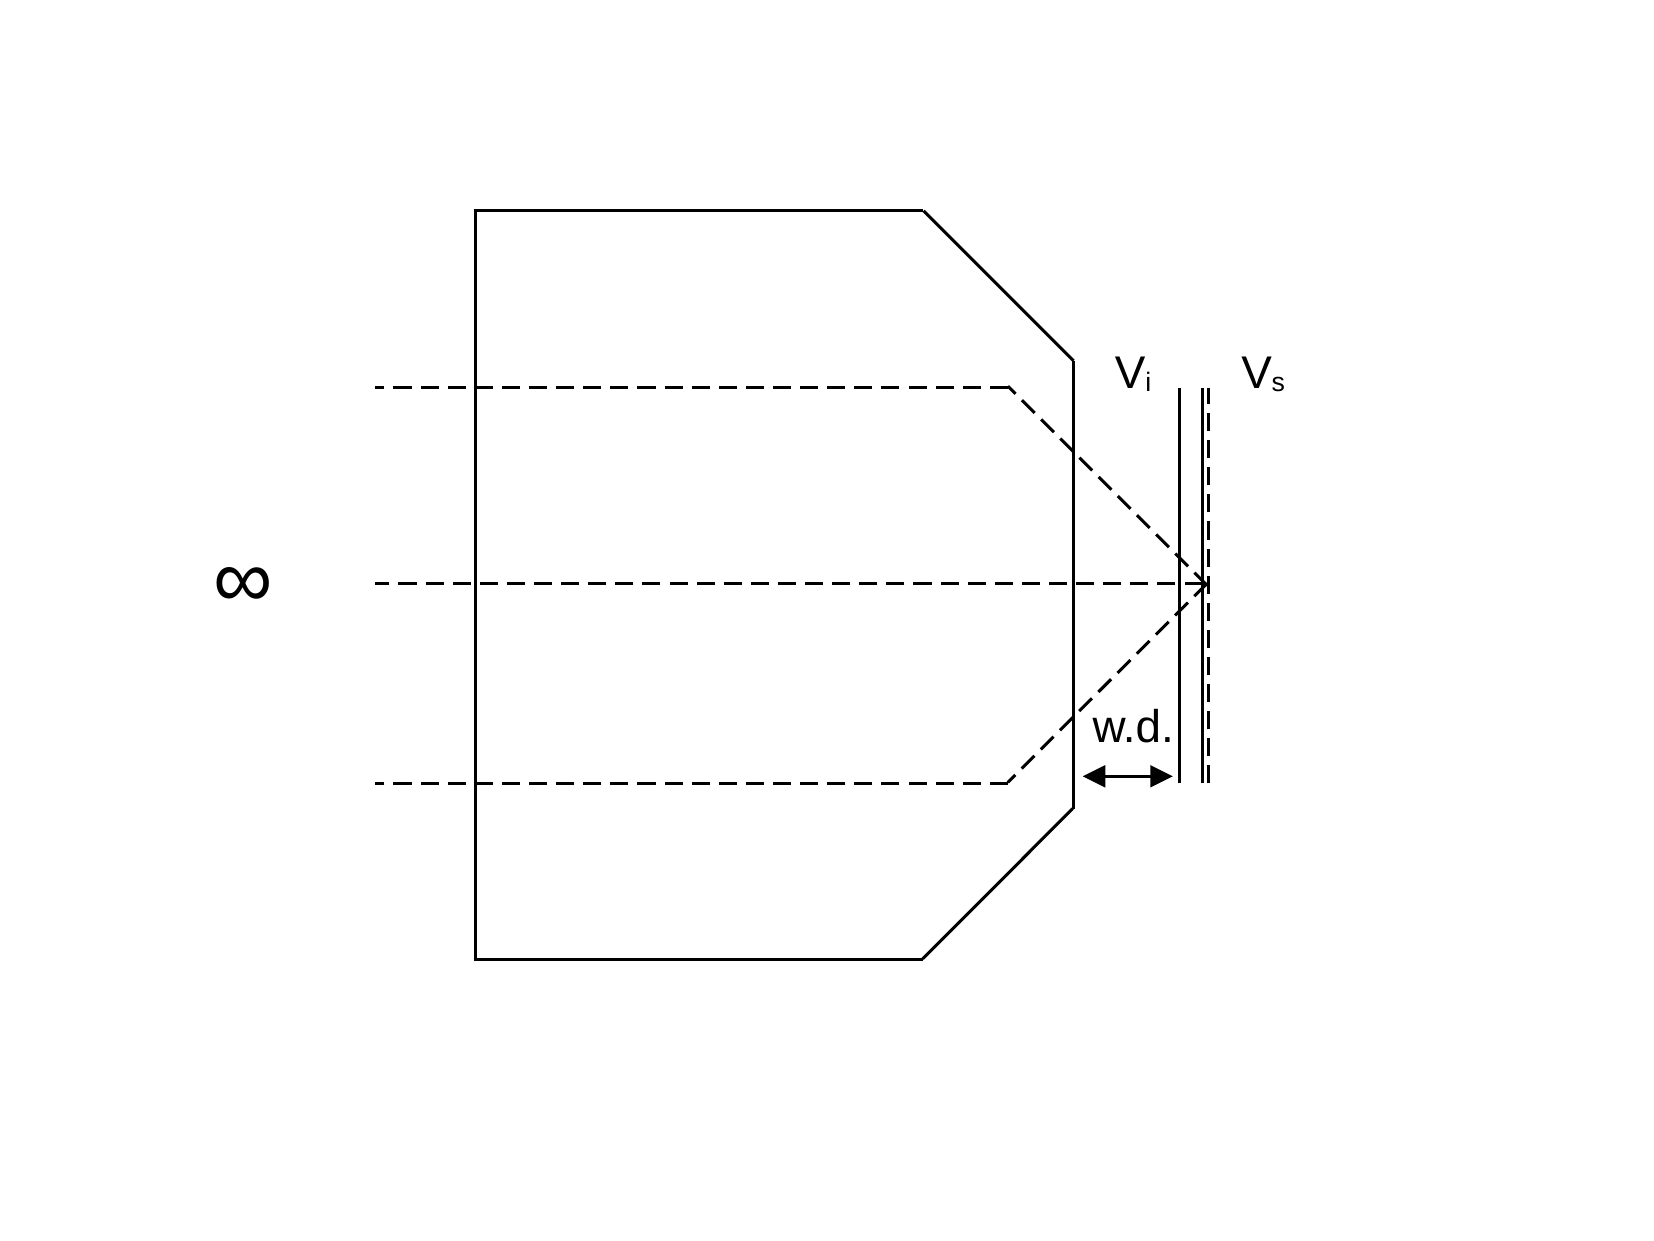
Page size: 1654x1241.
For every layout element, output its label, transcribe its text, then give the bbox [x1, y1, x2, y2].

text_box w.d. [1076, 693, 1190, 769]
text_box Vs [1206, 339, 1320, 415]
text_box Vi [1076, 339, 1190, 415]
text_box ∞ [168, 525, 319, 643]
